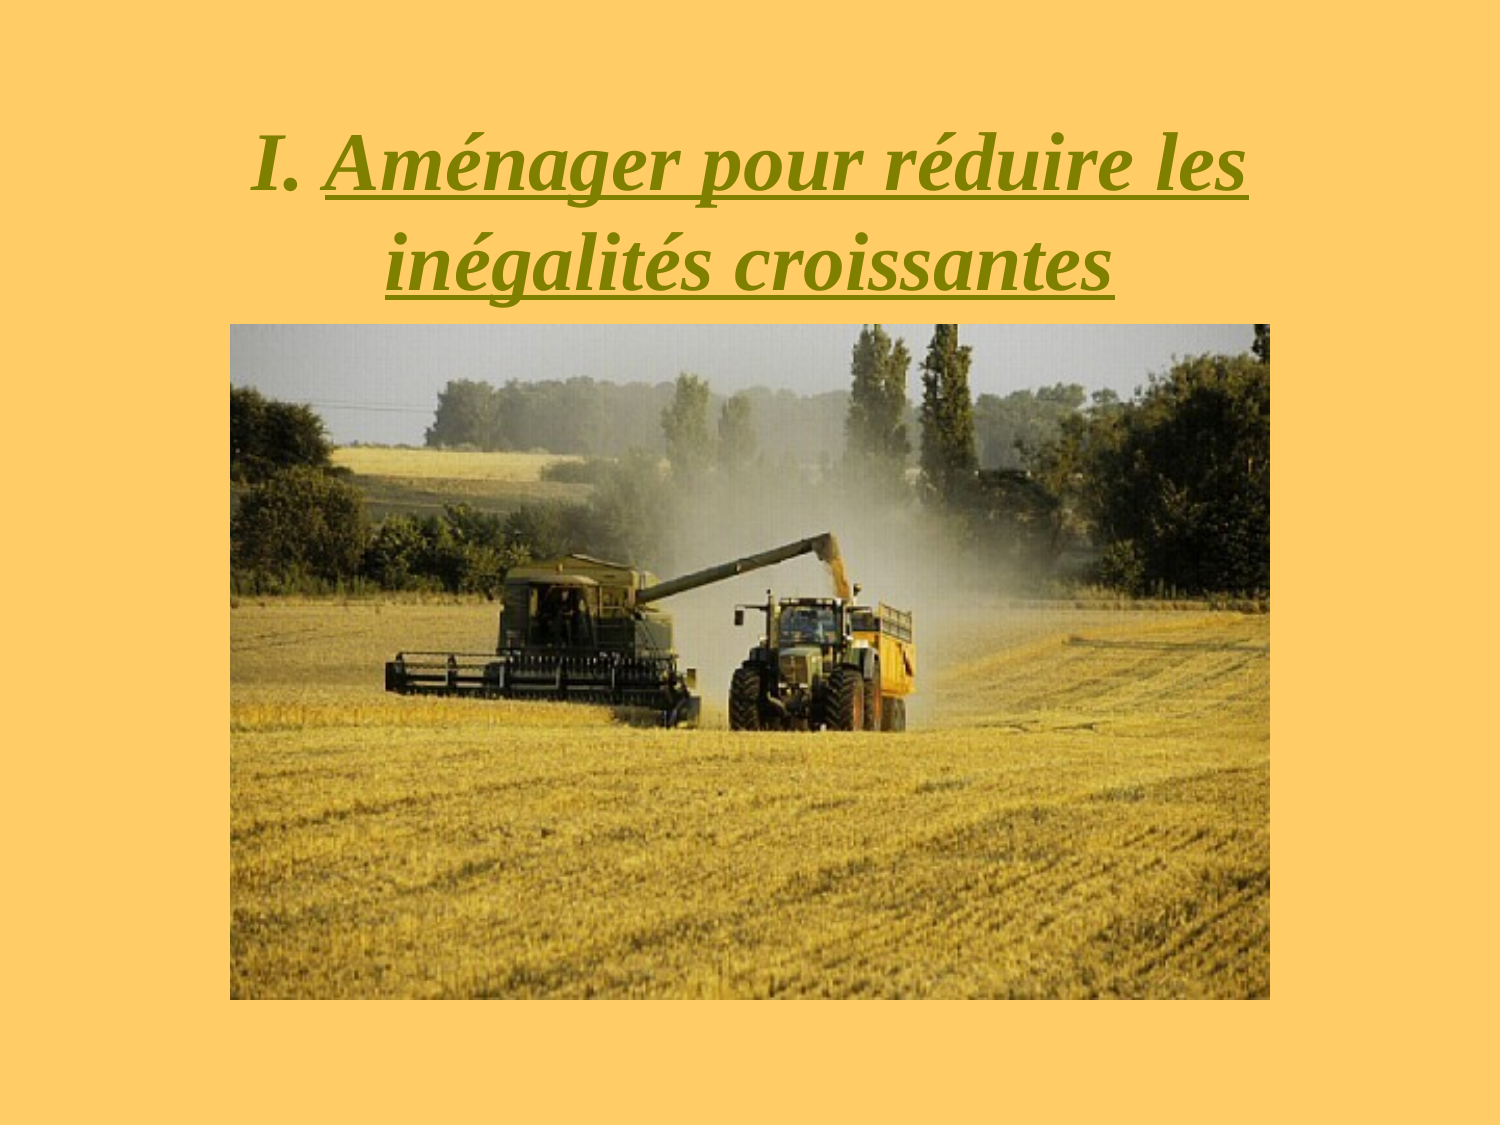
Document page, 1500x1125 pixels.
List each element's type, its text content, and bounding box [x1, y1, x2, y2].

picture [230, 324, 1270, 1000]
title I. Aménager pour réduire les inégalités croissantes [112, 99, 1388, 288]
